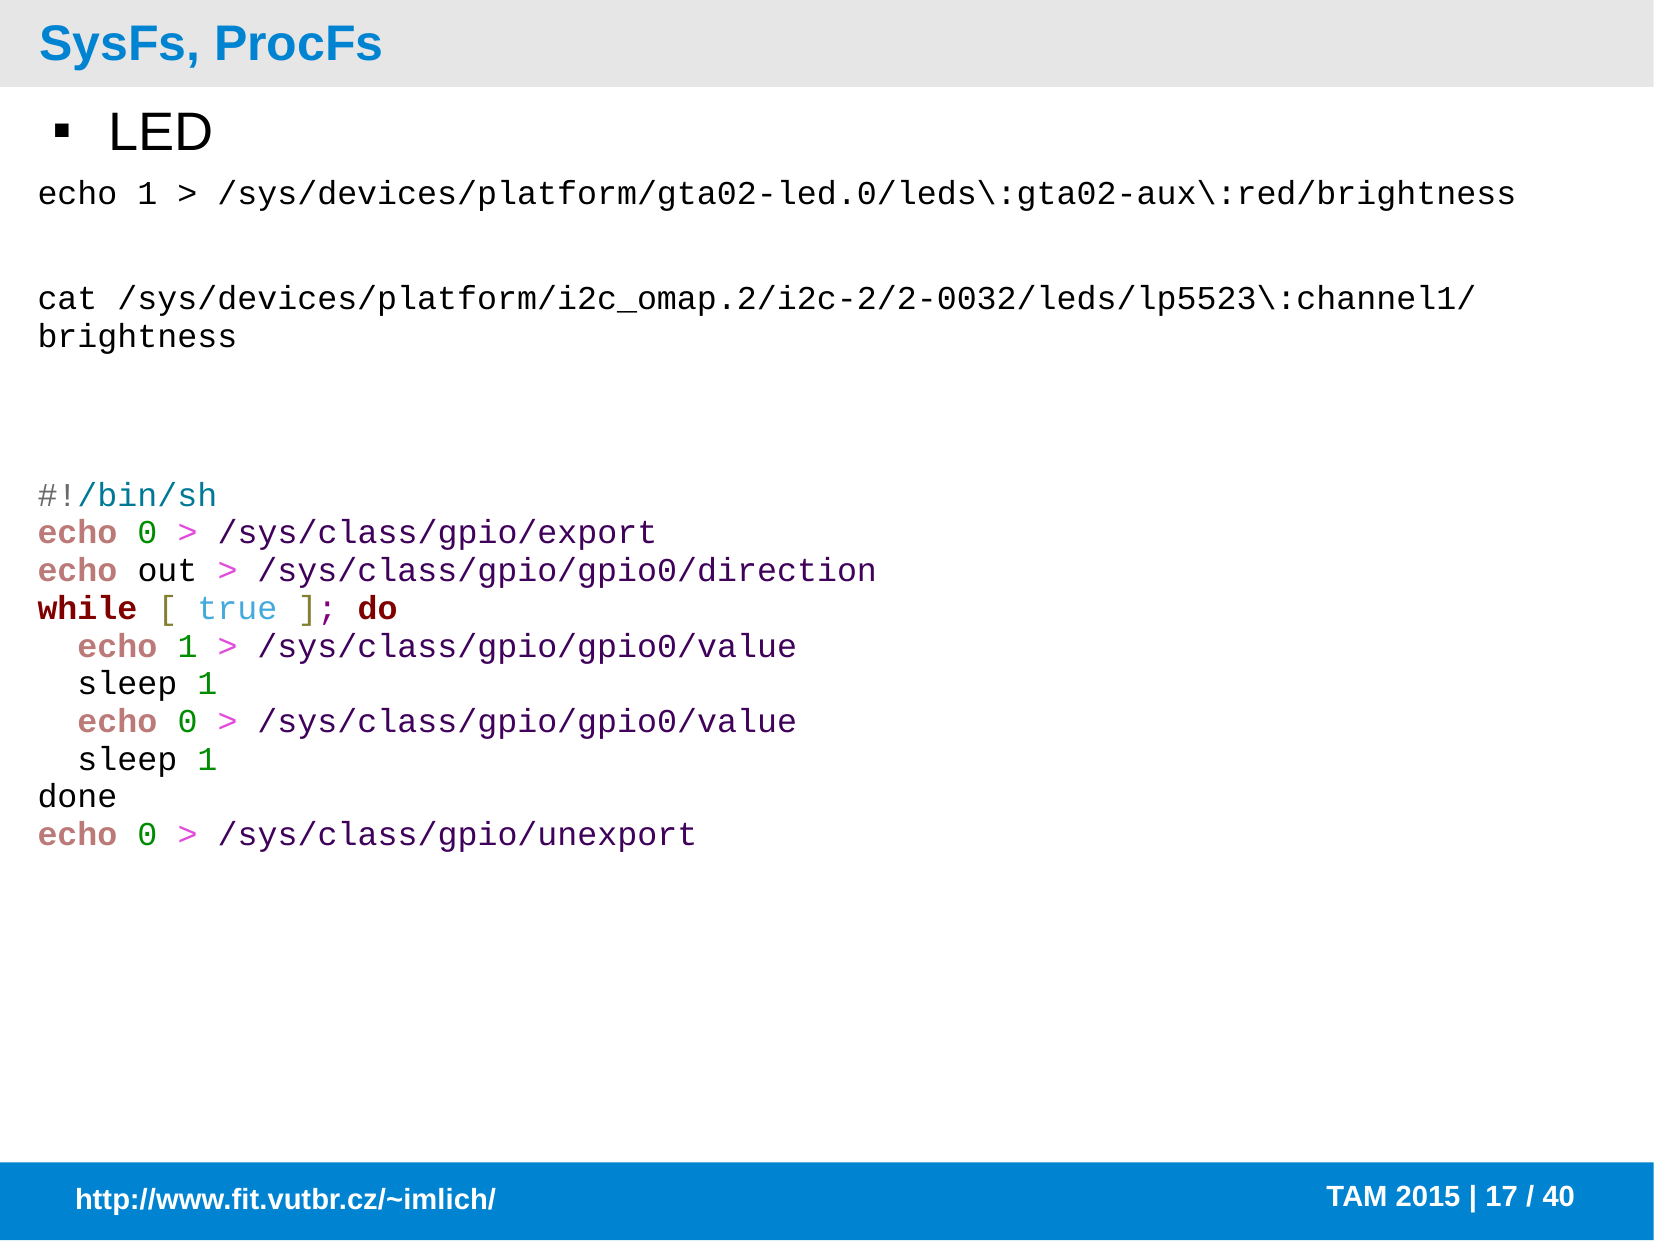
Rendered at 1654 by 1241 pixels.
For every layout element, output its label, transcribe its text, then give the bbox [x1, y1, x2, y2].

list LED echo 1 > /sys/devices/platform/gta02-led.0/leds\:gta02-aux\:red/brightness cat /sys/devices/platform/i2c_omap.2/i2c-2/2-0032/leds/lp5523\:channel1/brightness #!/bin/sh echo 0 > /sys/class/gpio/export echo out > /sys/class/gpio/gpio0/direction while [ true ]; do echo 1 > /sys/class/gpio/gpio0/value sleep 1 echo 0 > /sys/class/gpio/gpio0/value sleep 1 done echo 0 > /sys/class/gpio/unexport [37, 101, 1613, 1126]
title SysFs, ProcFs [39, 5, 1615, 81]
